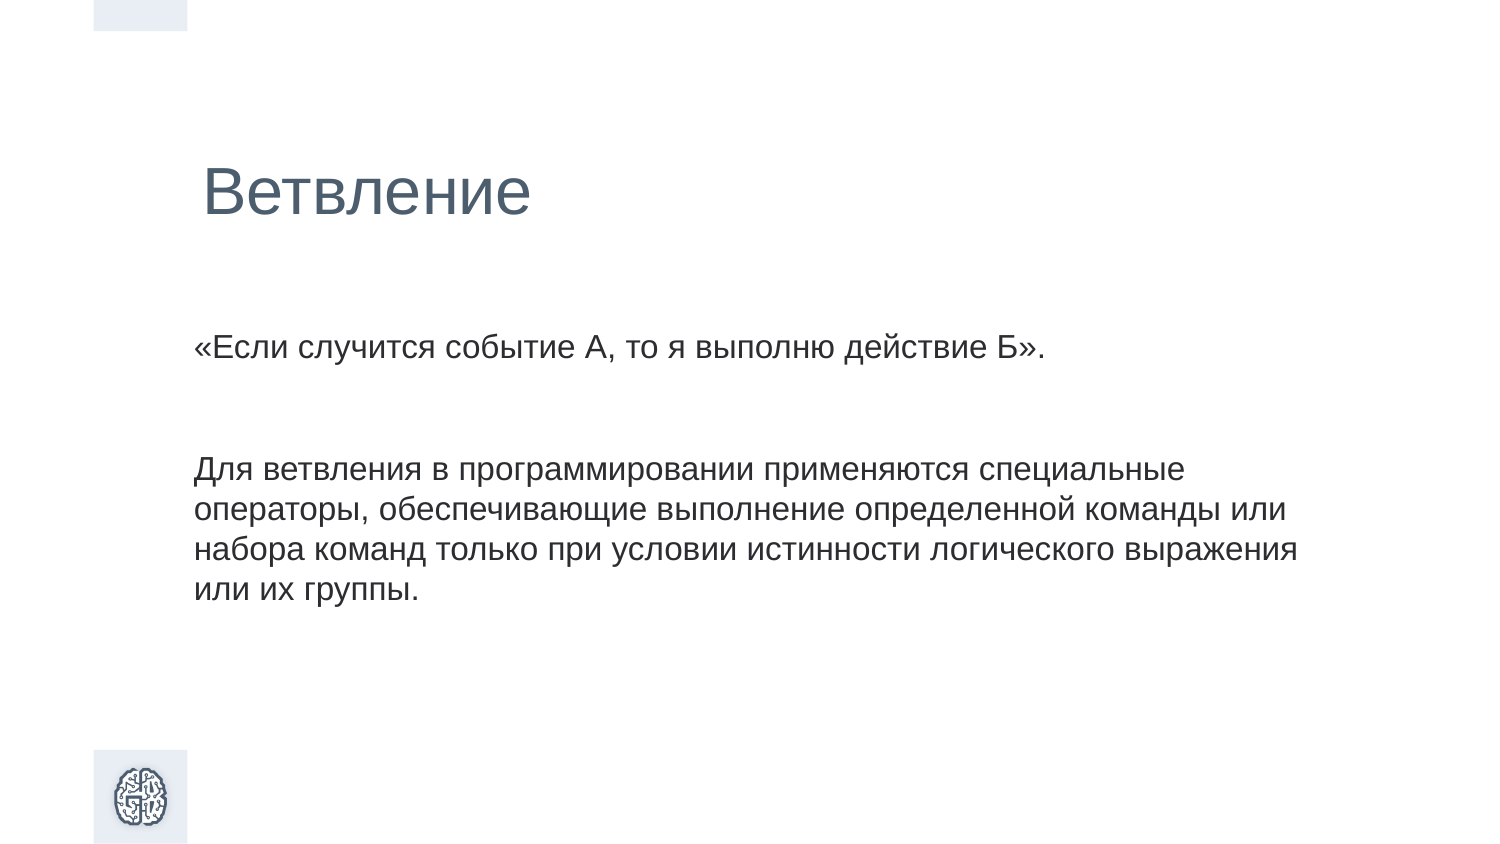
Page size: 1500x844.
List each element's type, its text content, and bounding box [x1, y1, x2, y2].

text_box Ветвление [187, 93, 1312, 282]
text_box «Если случится событие А, то я выполню действие Б». [186, 297, 1311, 424]
picture [106, 760, 175, 834]
text_box Для ветвления в программировании применяются специальные операторы, обеспечивающие выполнение определенной команды или набора команд только при условии истинности логического выражения или их группы. [186, 428, 1311, 627]
